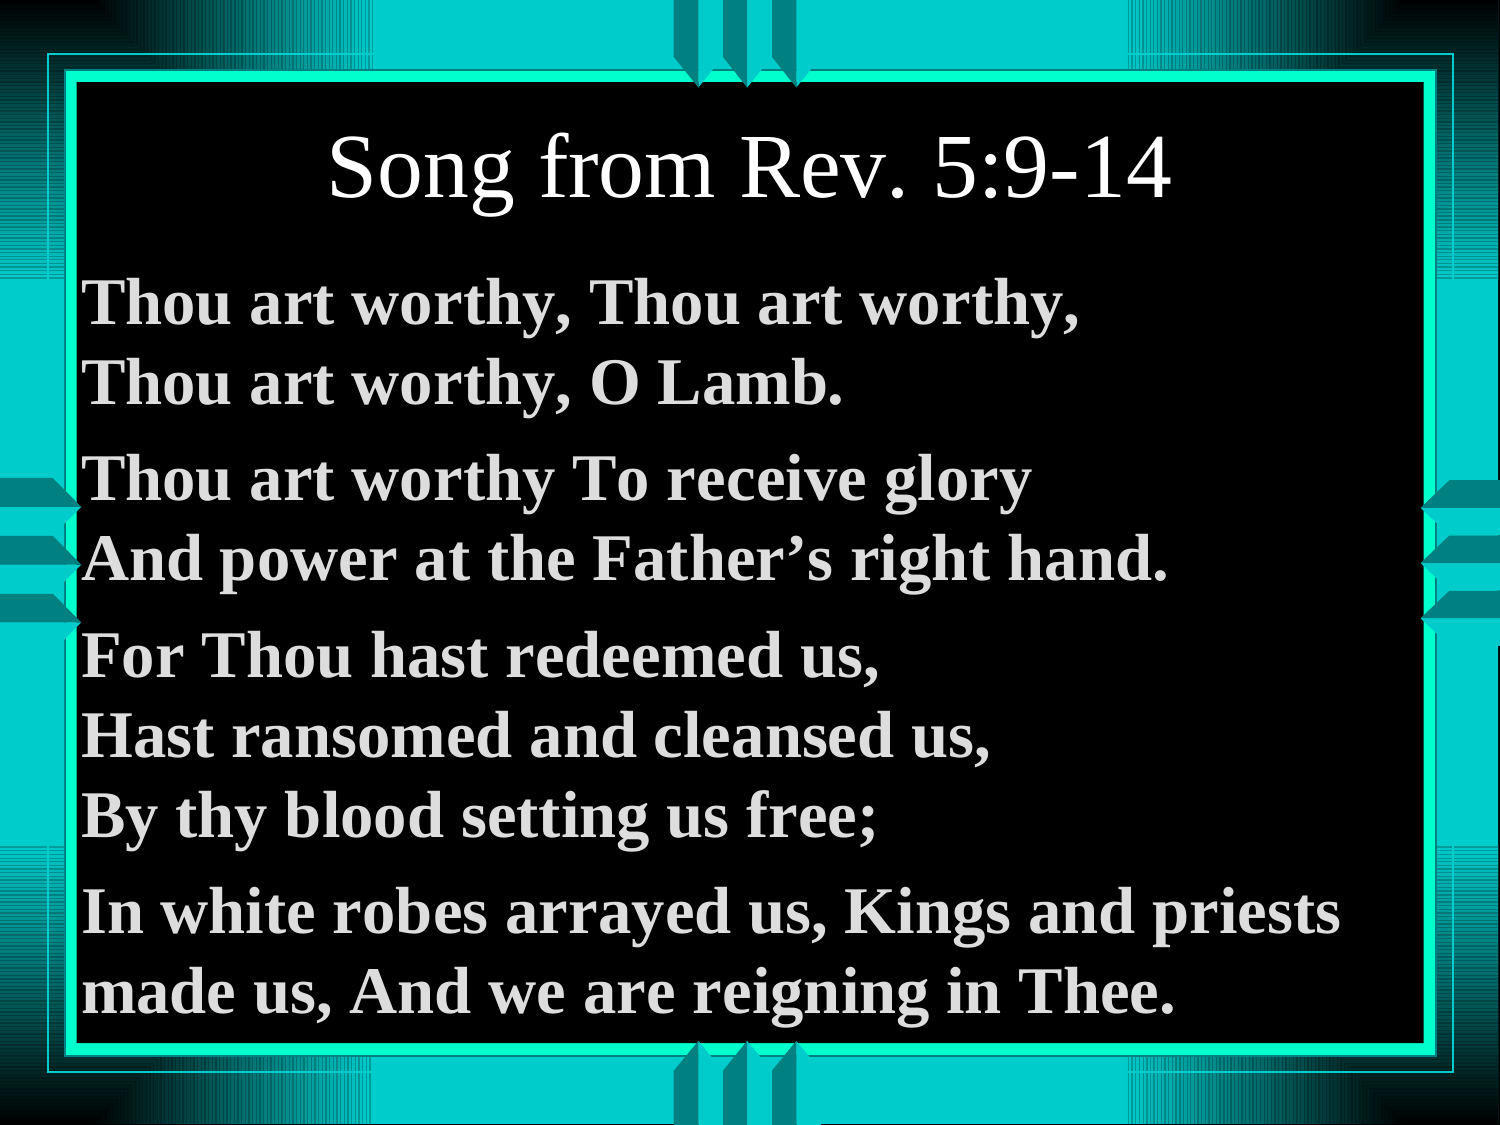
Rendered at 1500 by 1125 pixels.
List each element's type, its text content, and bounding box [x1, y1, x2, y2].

title Song from Rev. 5:9-14 [78, 74, 1422, 225]
text_box Thou art worthy, Thou art worthy, Thou art worthy, O Lamb. Thou art worthy To receive glory And power at the Father’s right hand. For Thou hast redeemed us, Hast ransomed and cleansed us, By thy blood setting us free; In white robes arrayed us, Kings and priests made us, And we are reigning in Thee. [65, 249, 1487, 1035]
